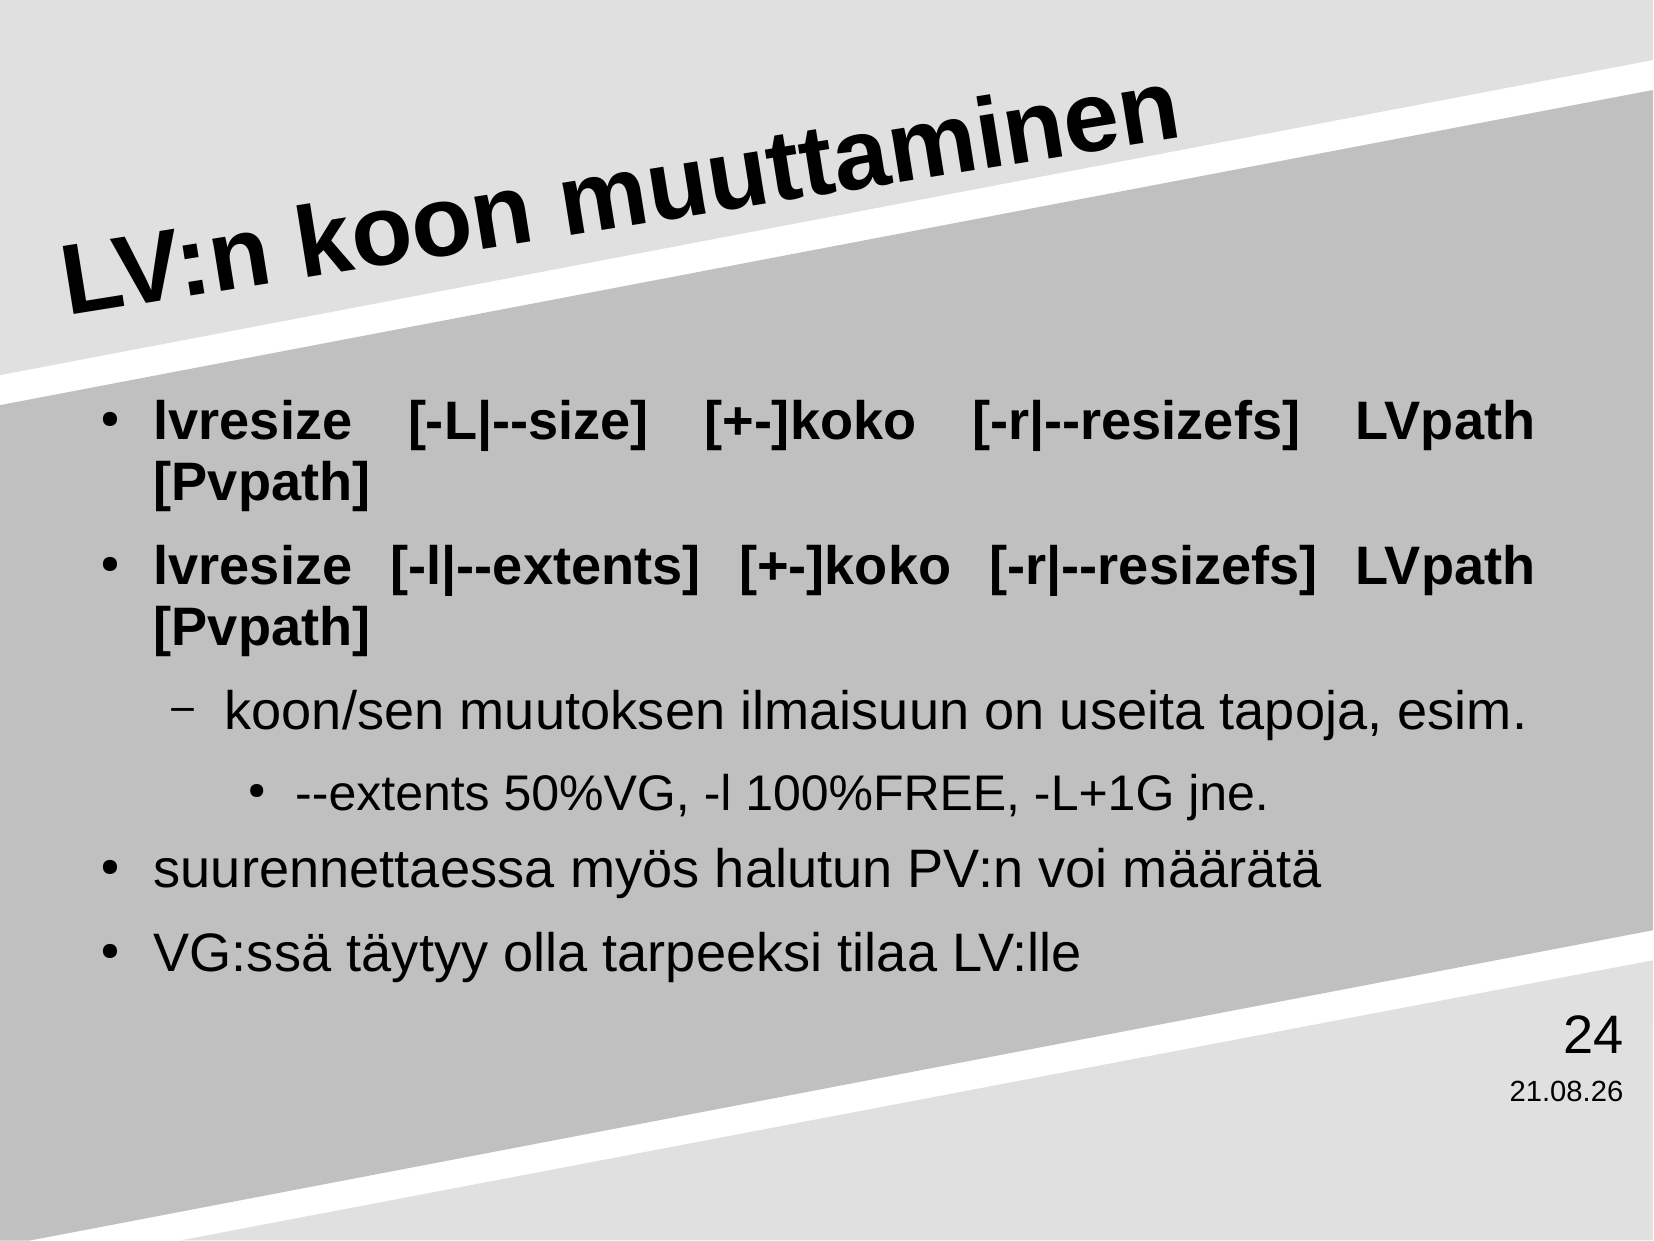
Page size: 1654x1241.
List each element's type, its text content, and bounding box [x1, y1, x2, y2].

list lvresize [-L|--size] [+-]koko [-r|--resizefs] LVpath [Pvpath] lvresize [-l|--extents] [+-]koko [-r|--resizefs] LVpath [Pvpath] koon/sen muutoksen ilmaisuun on useita tapoja, esim. --extents 50%VG, -l 100%FREE, -L+1G jne. suurennettaessa myös halutun PV:n voi määrätä VG:ssä täytyy olla tarpeeksi tilaa LV:lle [82, 390, 1538, 1111]
title LV:n koon muuttaminen [45, 0, 1567, 391]
